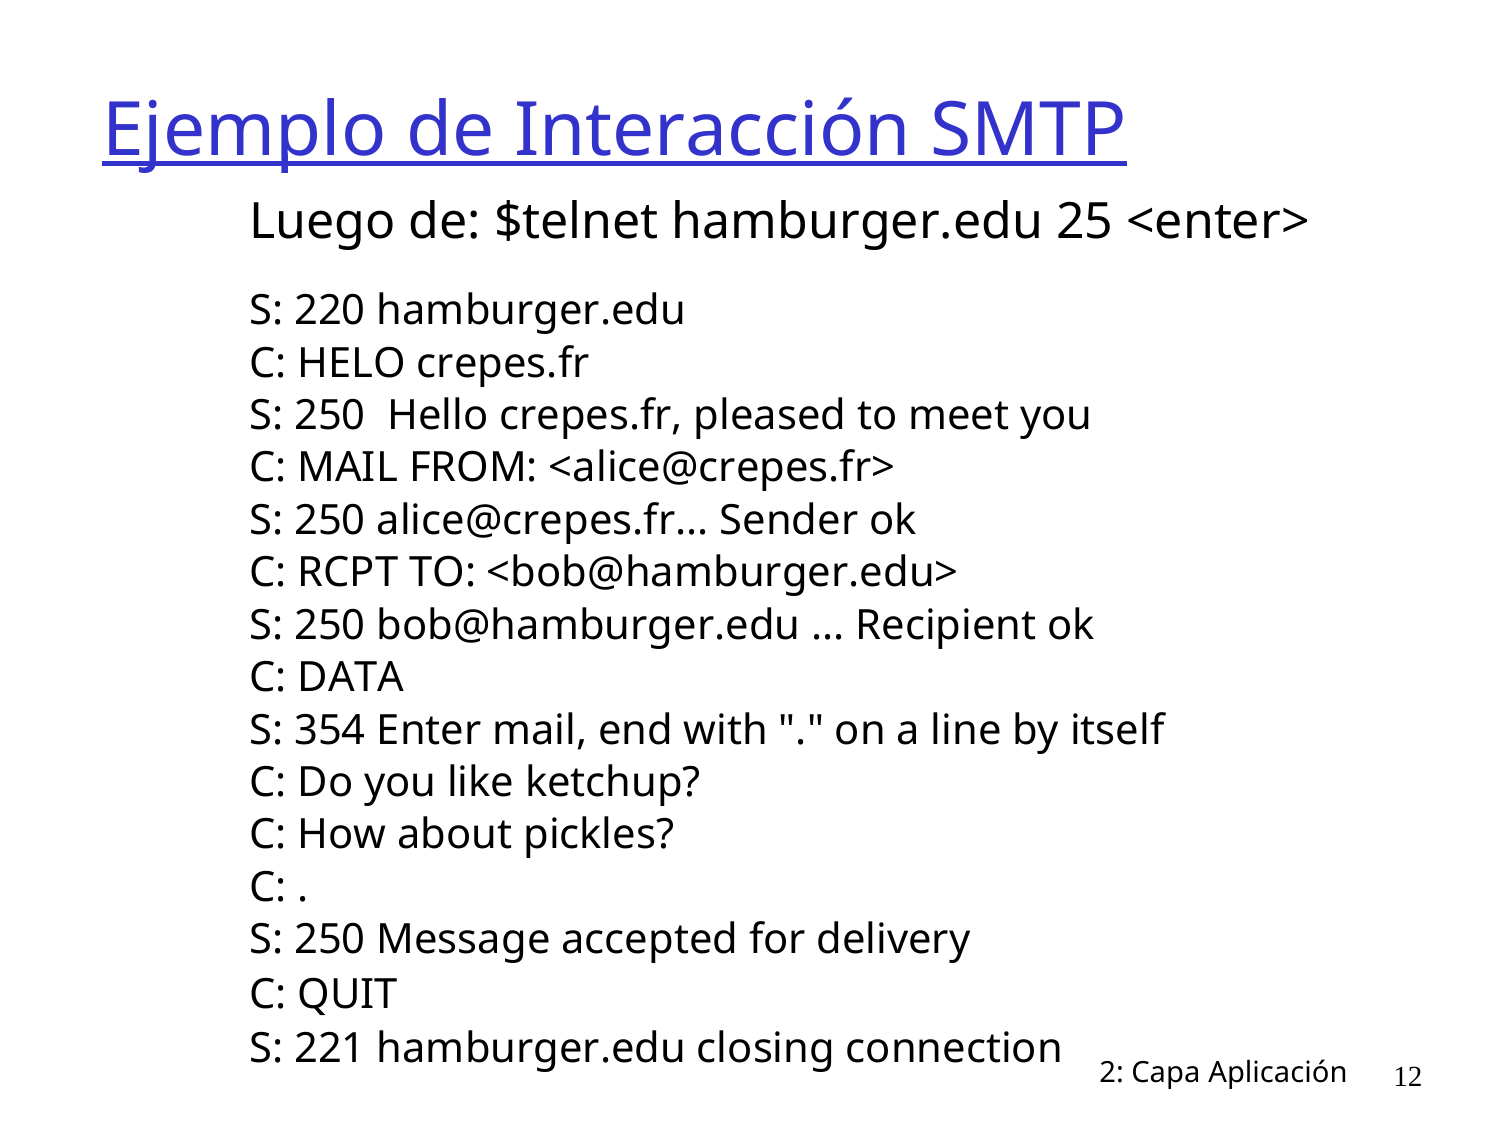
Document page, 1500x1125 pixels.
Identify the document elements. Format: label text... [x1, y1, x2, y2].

text_box Ejemplo de Interacción SMTP [87, 37, 1363, 225]
text_box Luego de: $telnet hamburger.edu 25 <enter> S: 220 hamburger.edu C: HELO crepes.fr S: 250 Hello crepes.fr, pleased to meet you C: MAIL FROM: <alice@crepes.fr> S: 250 alice@crepes.fr... Sender ok C: RCPT TO: <bob@hamburger.edu> S: 250 bob@hamburger.edu ... Recipient ok C: DATA S: 354 Enter mail, end with "." on a line by itself C: Do you like ketchup? C: How about pickles? C: . S: 250 Message accepted for delivery C: QUIT S: 221 hamburger.edu closing connection [159, 192, 1388, 1125]
